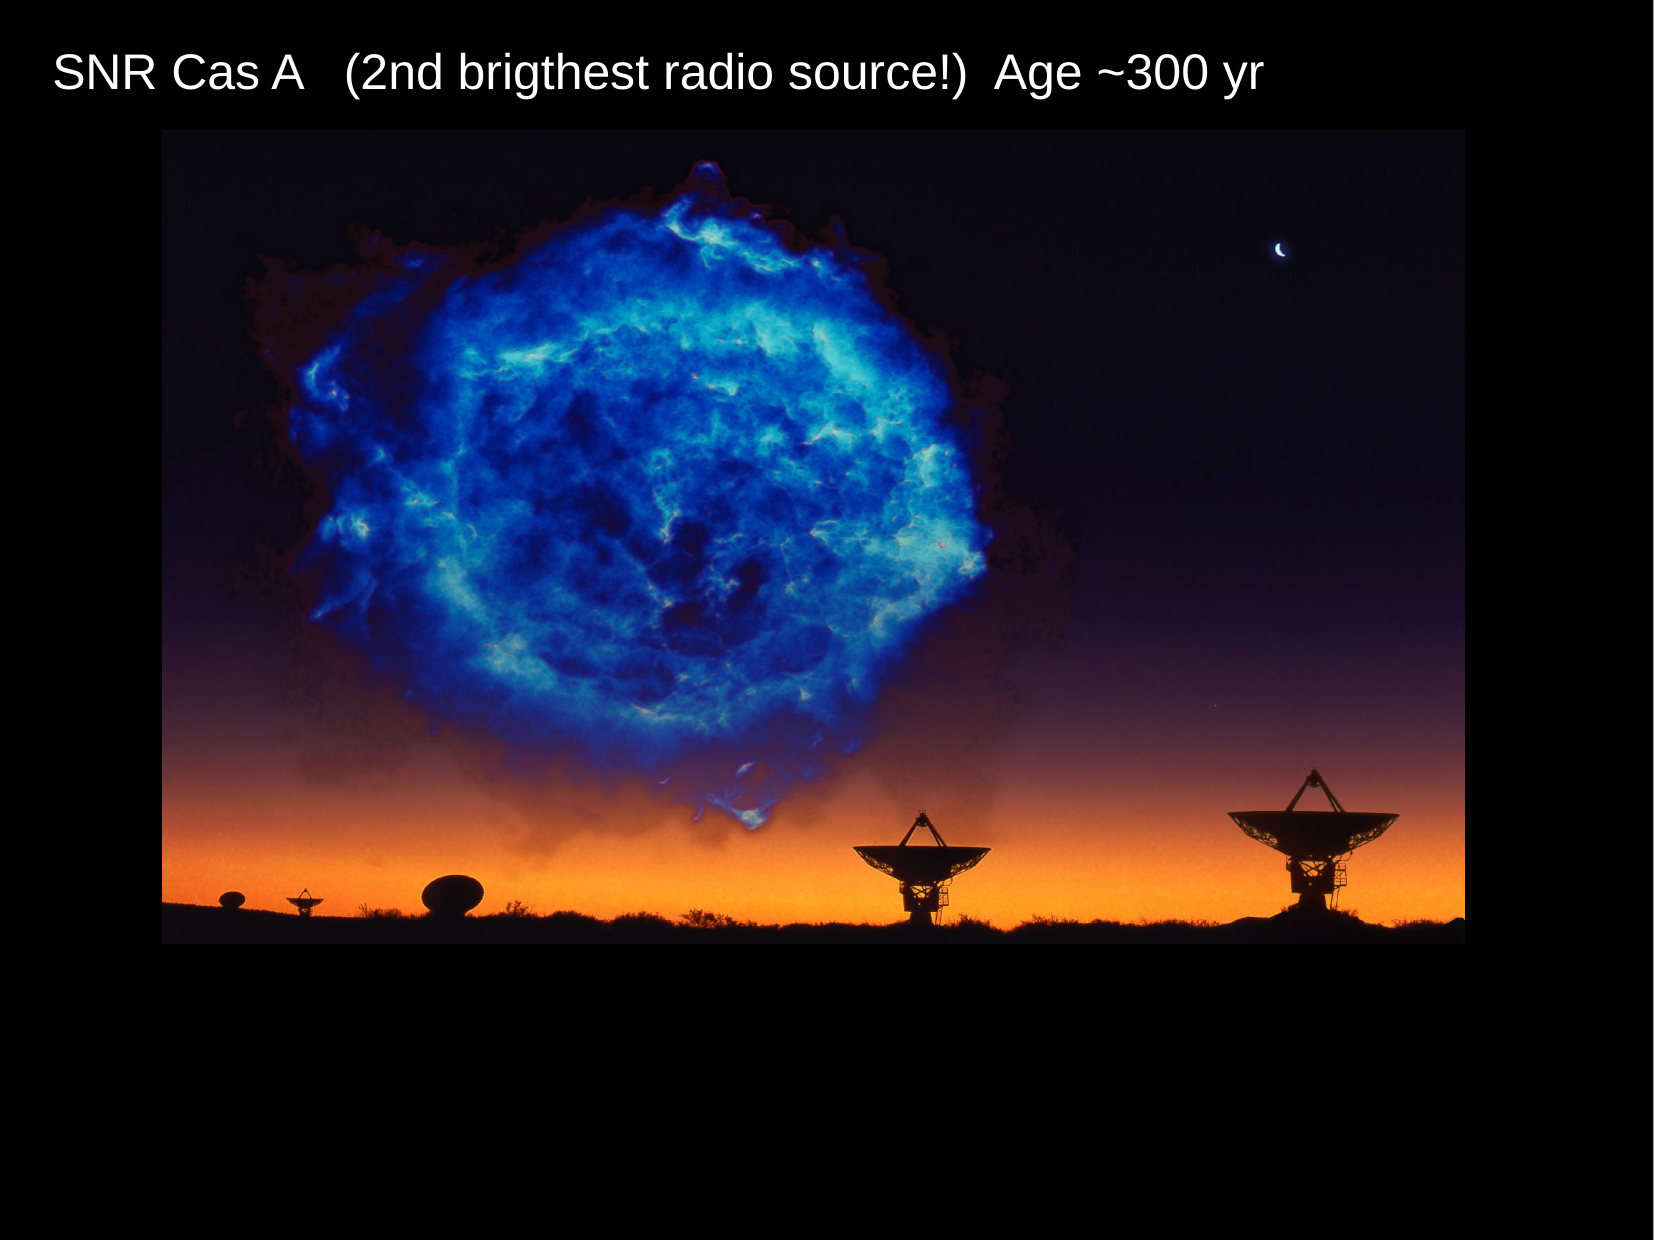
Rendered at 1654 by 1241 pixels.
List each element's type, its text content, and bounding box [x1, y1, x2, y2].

picture [162, 287, 1465, 944]
text_box SNR Cas A (2nd brigthest radio source!) Age ~300 yr [37, 36, 1628, 287]
